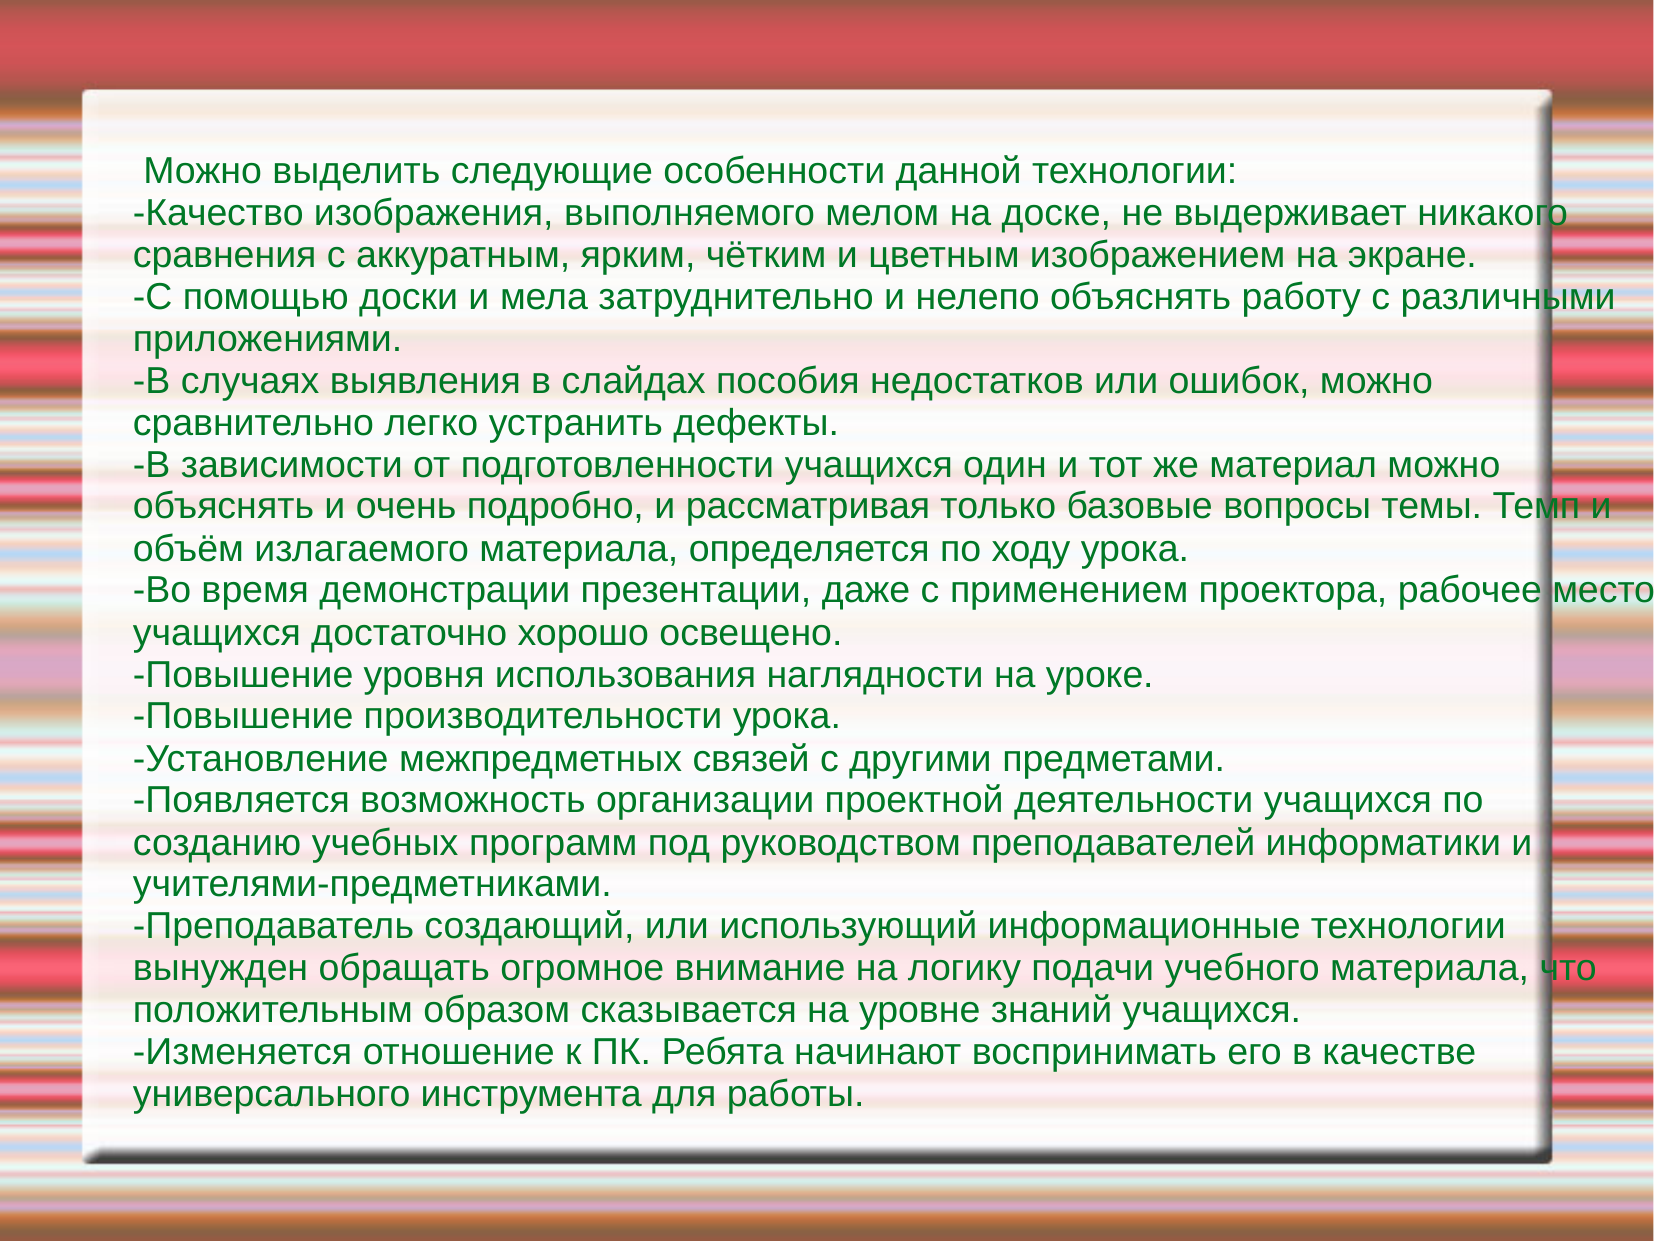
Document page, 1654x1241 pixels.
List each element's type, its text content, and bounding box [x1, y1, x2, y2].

picture [0, 0, 1654, 1241]
text_box Можно выделить следующие особенности данной технологии: -Качество изображения, выполняемого мелом на доске, не выдерживает никакого сравнения с аккуратным, ярким, чётким и цветным изображением на экране. -С помощью доски и мела затруднительно и нелепо объяснять работу с различными приложениями. -В случаях выявления в слайдах пособия недостатков или ошибок, можно сравнительно легко устранить дефекты. -В зависимости от подготовленности учащихся один и тот же материал можно объяснять и очень подробно, и рассматривая только базовые вопросы темы. Темп и объём излагаемого материала, определяется по ходу урока. -Во время демонстрации презентации, даже с применением проектора, рабочее место учащихся достаточно хорошо освещено. -Повышение уровня использования наглядности на уроке. -Повышение производительности урока. -Установление межпредметных связей с другими предметами. -Появляется возможность организации проектной деятельности учащихся по созданию учебных программ под руководством преподавателей информатики и учителями-предметниками. -Преподаватель создающий, или использующий информационные технологии вынужден обращать огромное внимание на логику подачи учебного материала, что положительным образом сказывается на уровне знаний учащихся. -Изменяется отношение к ПК. Ребята начинают воспринимать его в качестве универсального инструмента для работы. [118, 141, 1654, 1124]
